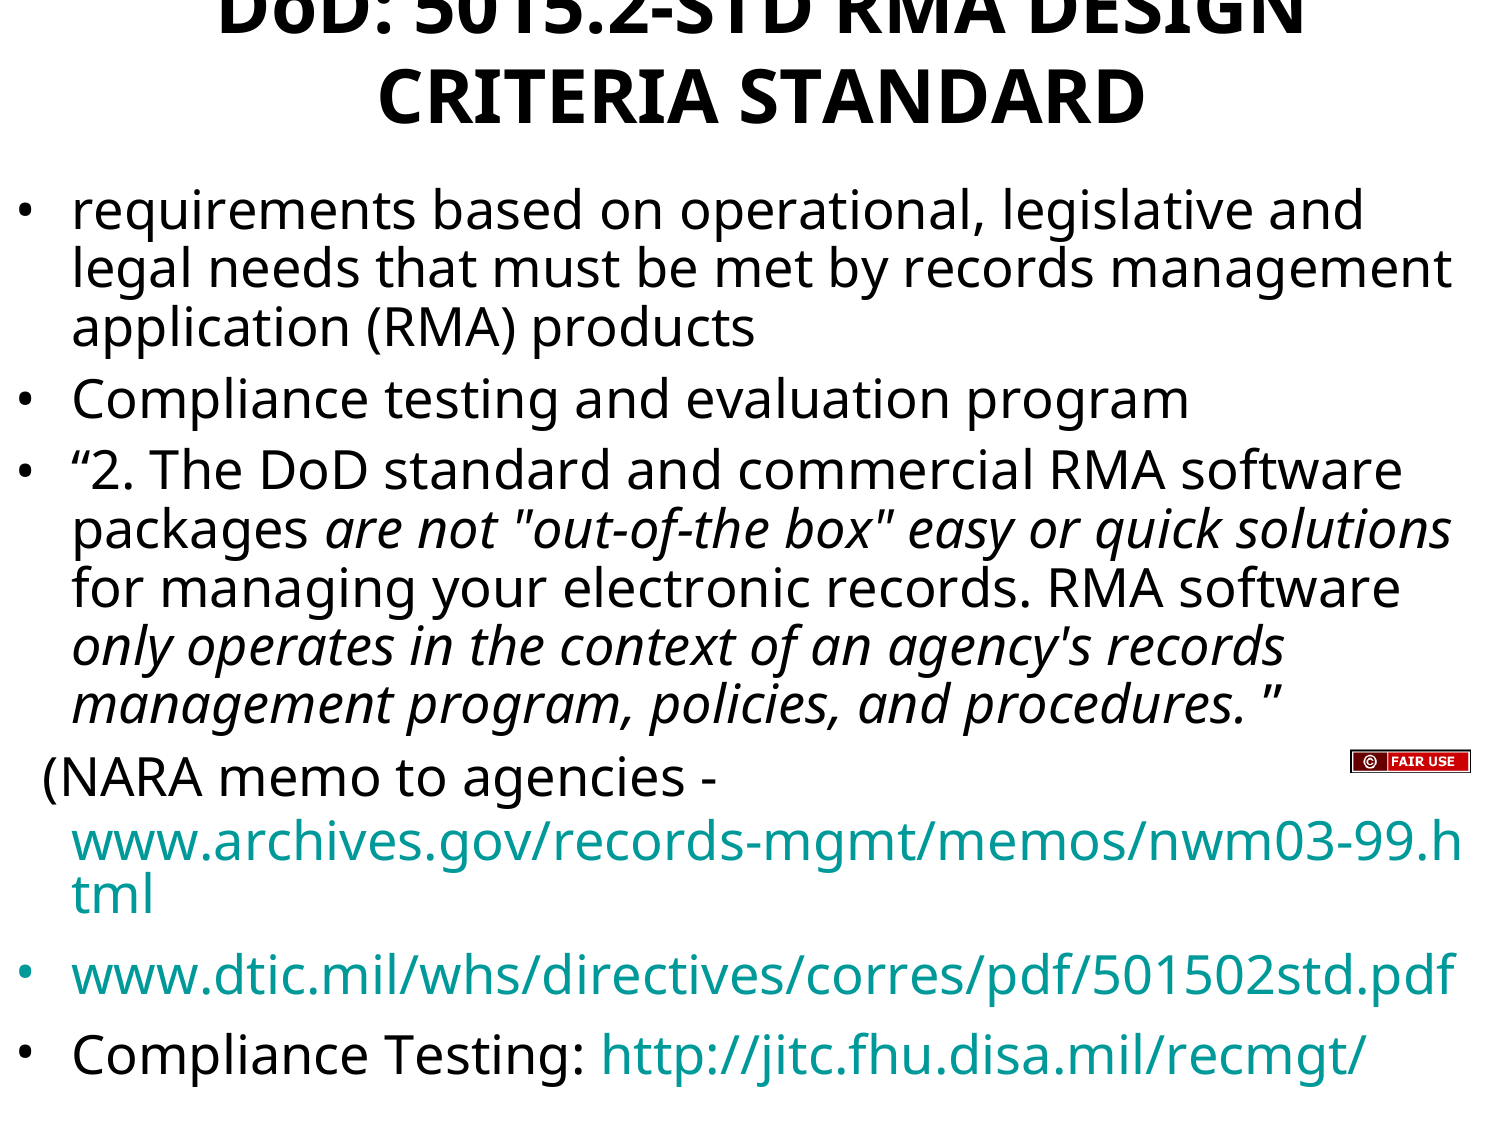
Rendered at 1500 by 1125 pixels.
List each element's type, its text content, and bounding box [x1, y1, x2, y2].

picture [1350, 749, 1471, 773]
title DoD: 5015.2-STD RMA DESIGN CRITERIA STANDARD [125, 0, 1401, 174]
list requirements based on operational, legislative and legal needs that must be met by records management application (RMA) products Compliance testing and evaluation program “2. The DoD standard and commercial RMA software packages are not "out-of-the box" easy or quick solutions for managing your electronic records. RMA software only operates in the context of an agency's records management program, policies, and procedures. ” (NARA memo to agencies - www.archives.gov/records-mgmt/memos/nwm03-99.html www.dtic.mil/whs/directives/corres/pdf/501502std.pdf Compliance Testing: http://jitc.fhu.disa.mil/recmgt/ [0, 174, 1500, 1125]
